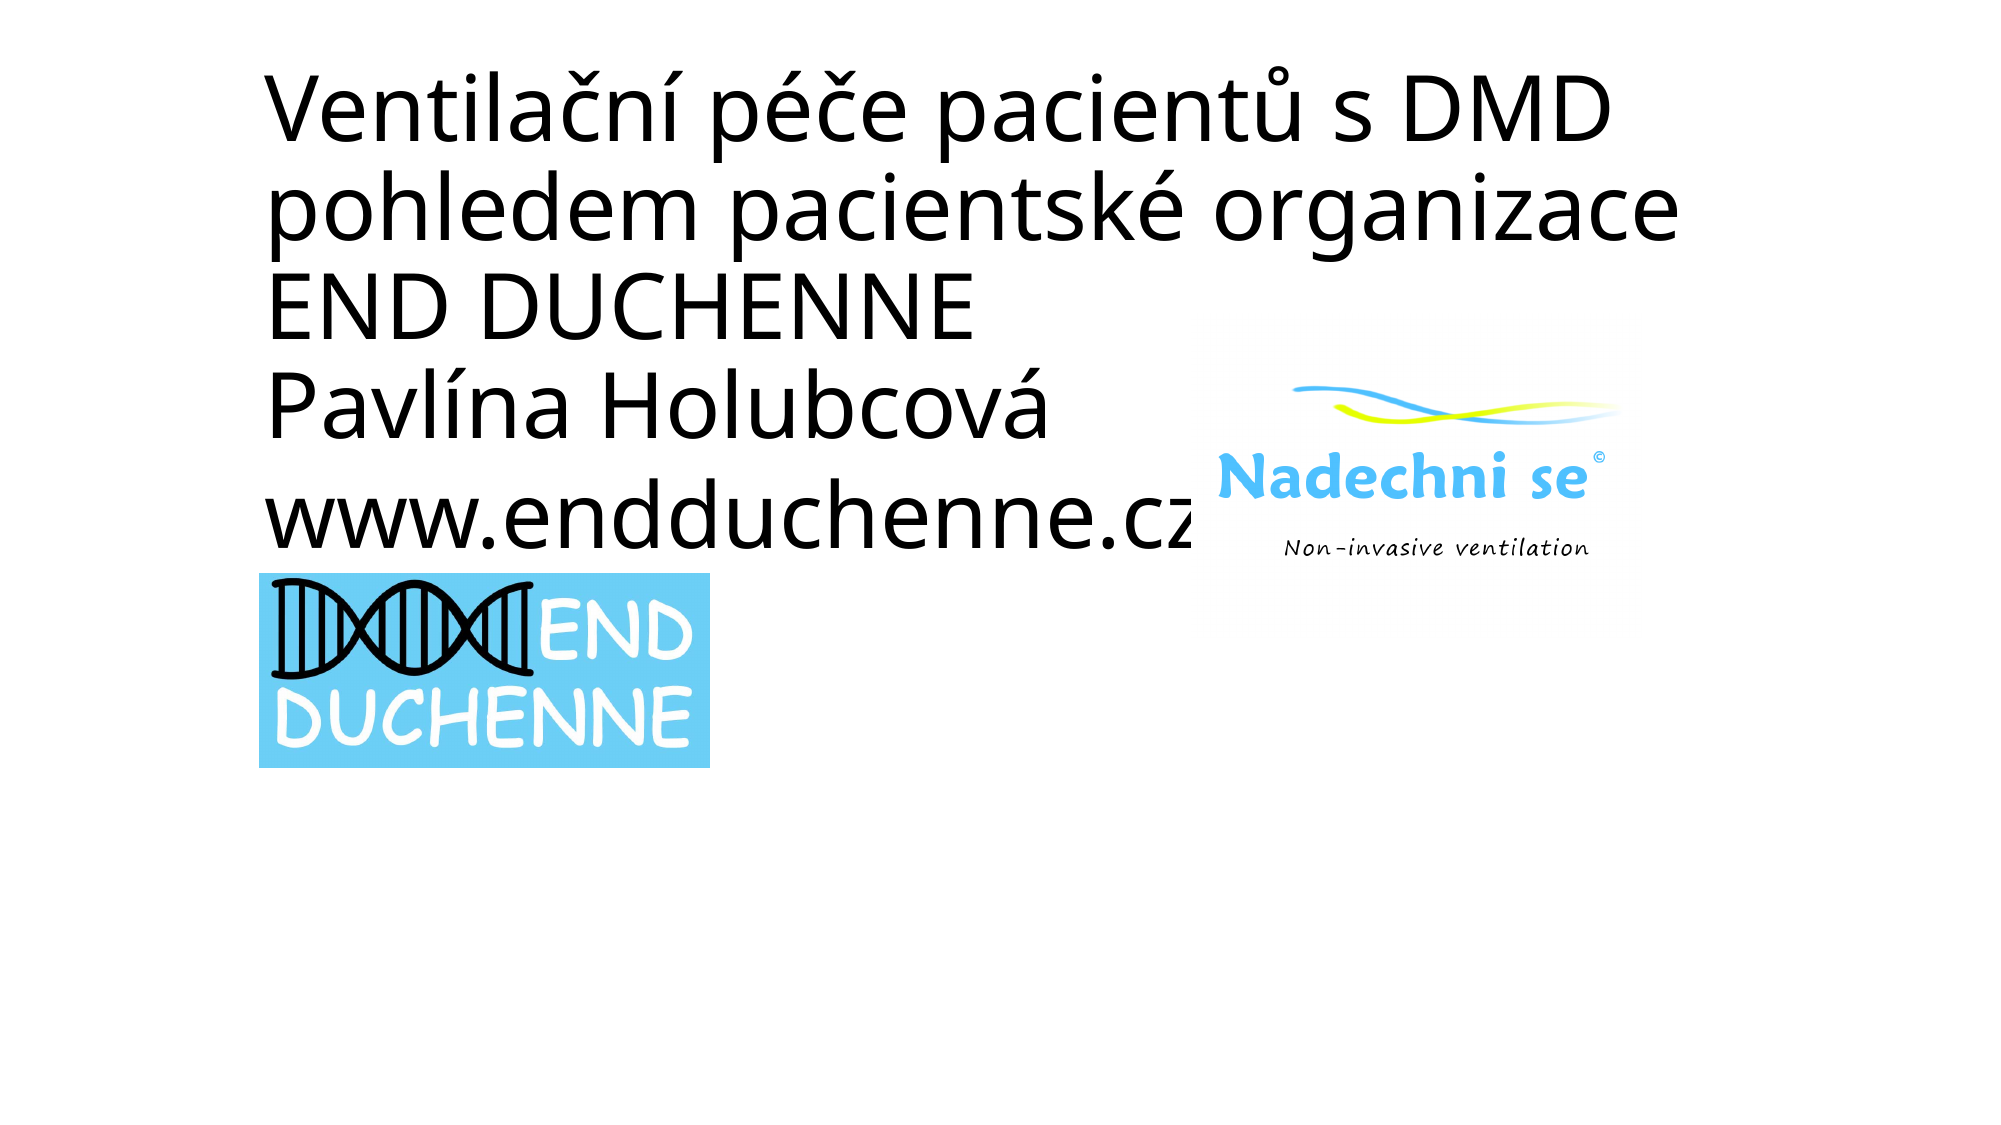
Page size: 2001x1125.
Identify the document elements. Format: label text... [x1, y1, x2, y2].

picture [259, 573, 710, 768]
picture [1191, 313, 1642, 638]
title Ventilační péče pacientů s DMD pohledem pacientské organizace END DUCHENNE Pavlína Holubcová www.endduchenne.cz [249, 55, 1750, 576]
